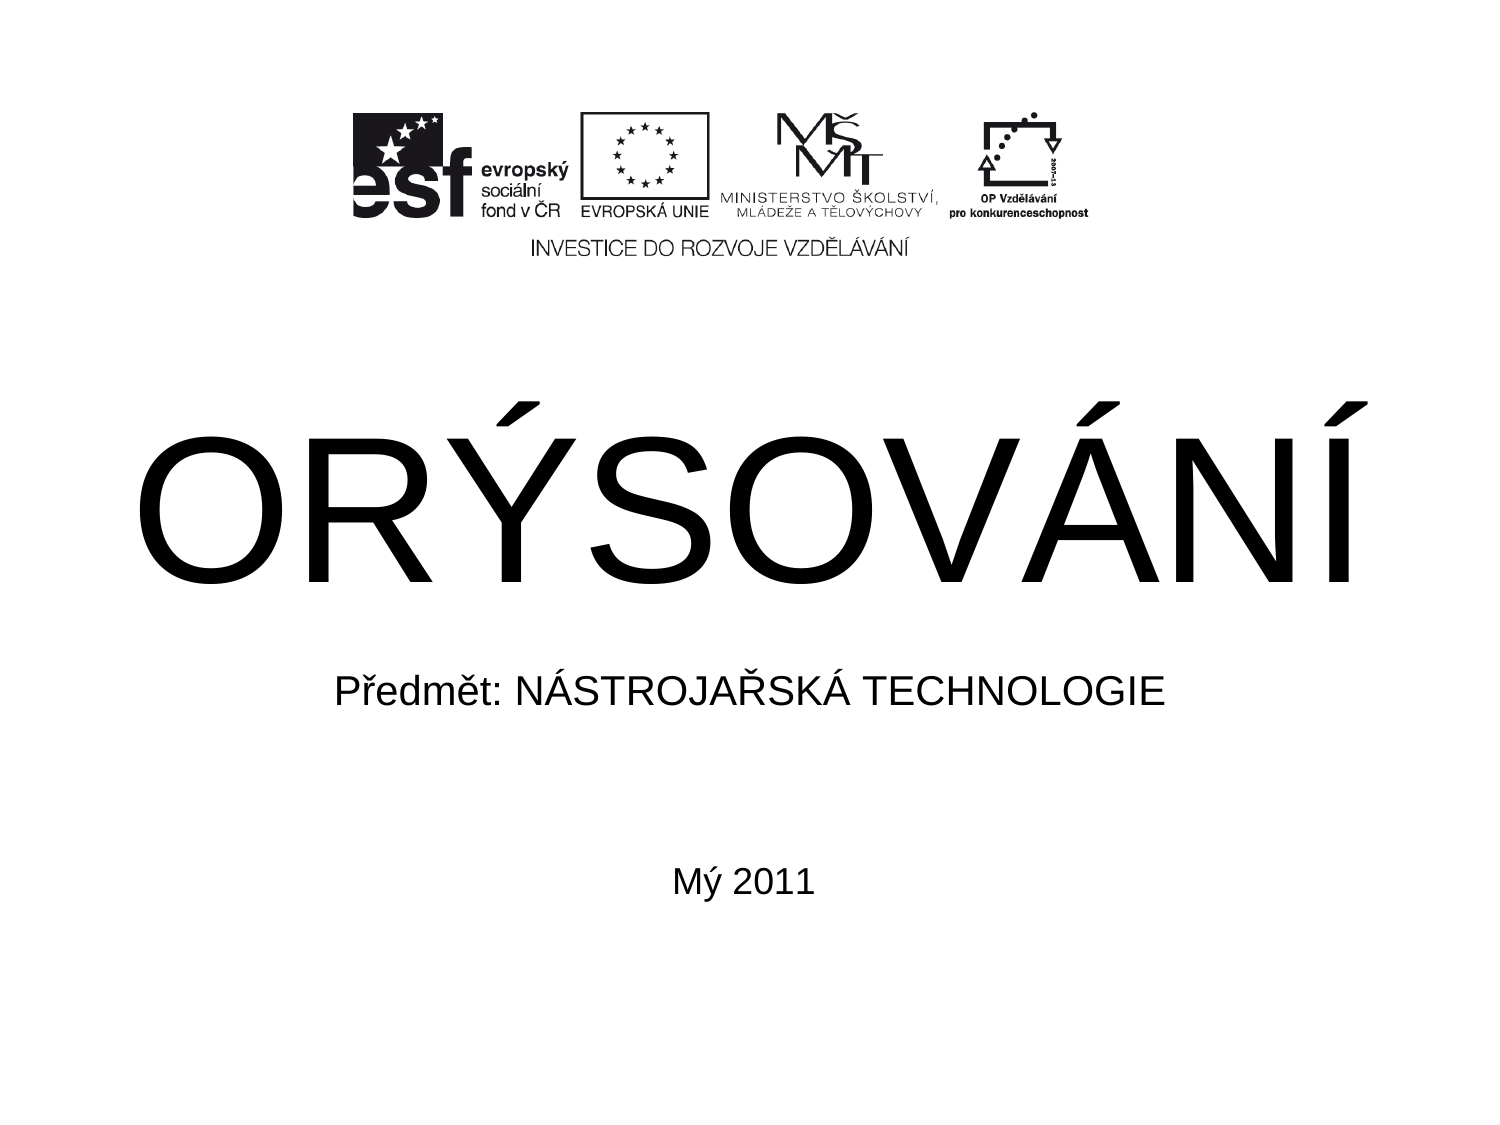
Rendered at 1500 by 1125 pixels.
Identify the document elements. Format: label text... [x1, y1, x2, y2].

subtitle Mý 2011 [125, 849, 1363, 1025]
title ORÝSOVÁNÍ Předmět: NÁSTROJAŘSKÁ TECHNOLOGIE [50, 50, 1451, 1088]
picture [337, 99, 1109, 269]
